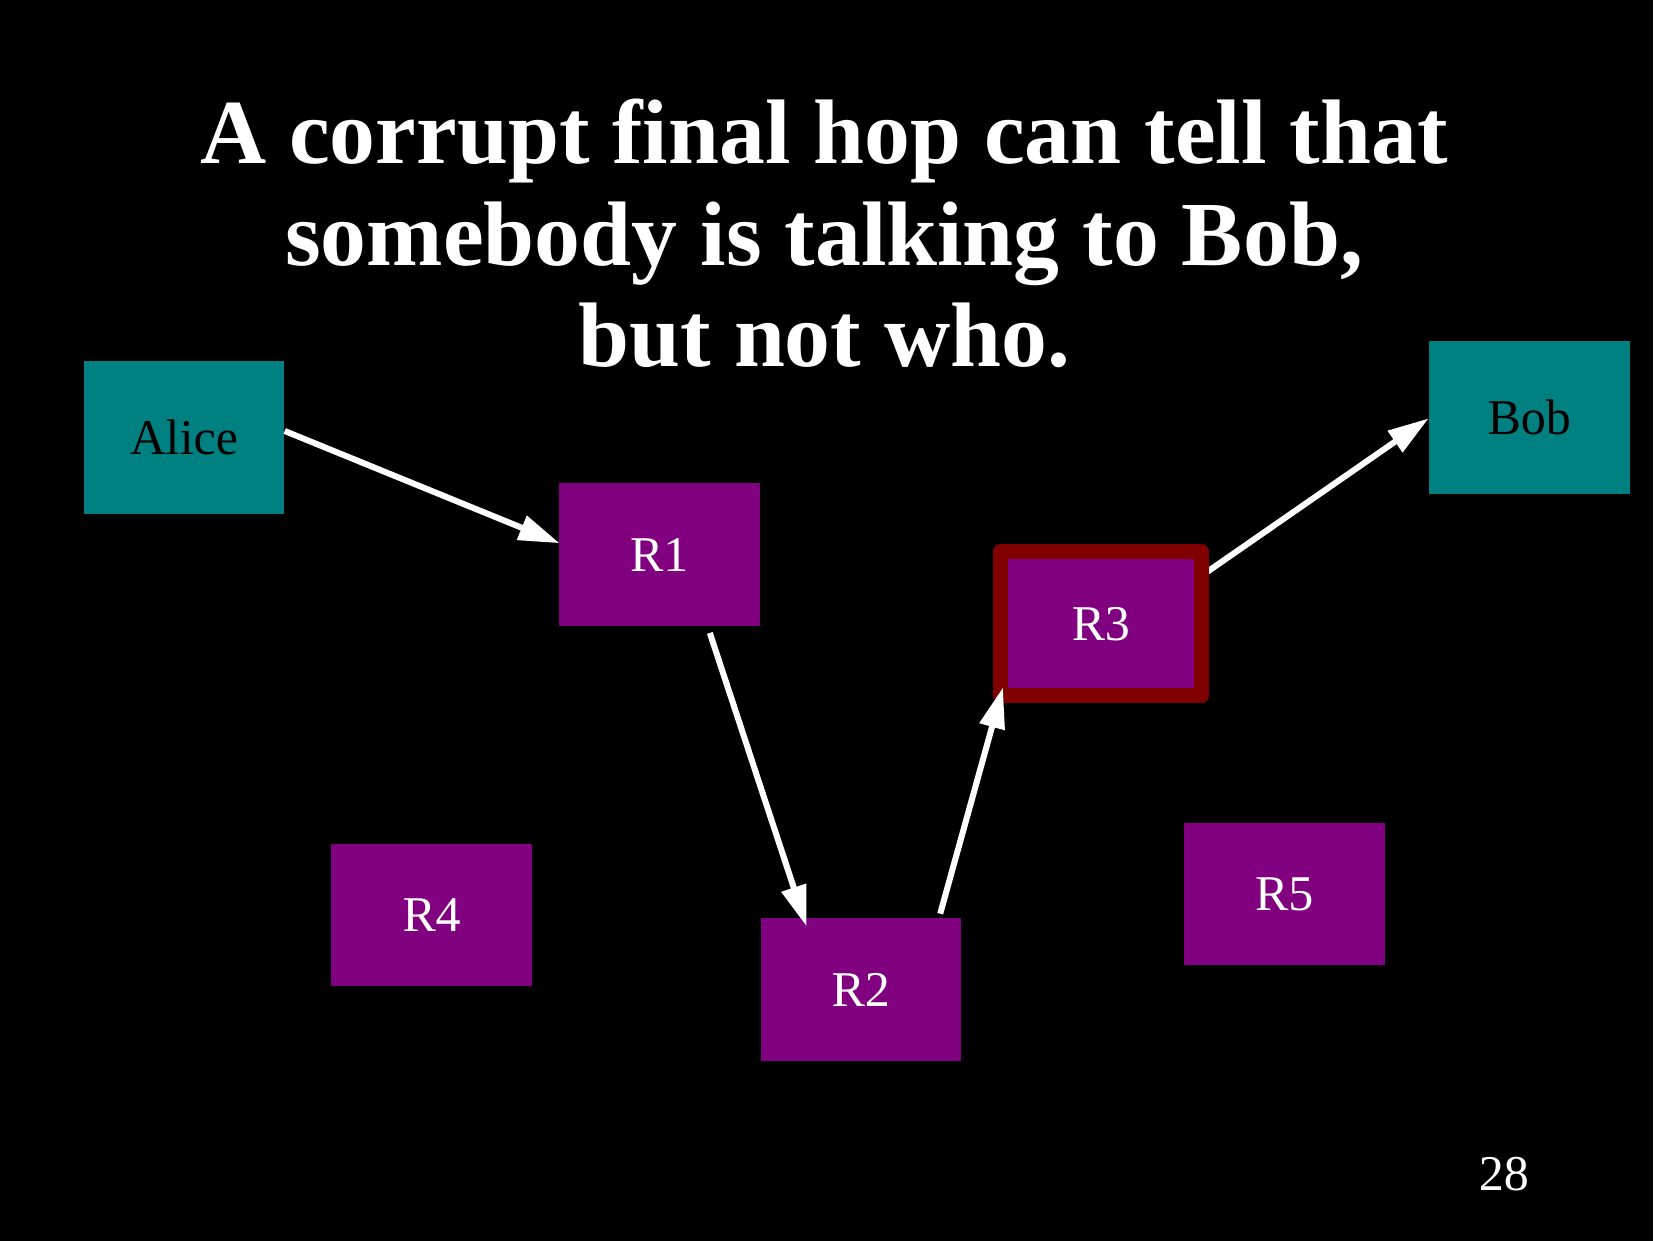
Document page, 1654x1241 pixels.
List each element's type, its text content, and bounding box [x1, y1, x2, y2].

text_box R3 [1000, 551, 1202, 696]
title A corrupt final hop can tell that somebody is talking to Bob, but not who. [119, 67, 1531, 401]
text_box R4 [330, 843, 533, 987]
text_box R2 [760, 917, 962, 1062]
text_box Alice [83, 360, 285, 515]
text_box Bob [1428, 340, 1631, 495]
text_box R1 [558, 482, 761, 627]
text_box R5 [1183, 822, 1386, 966]
